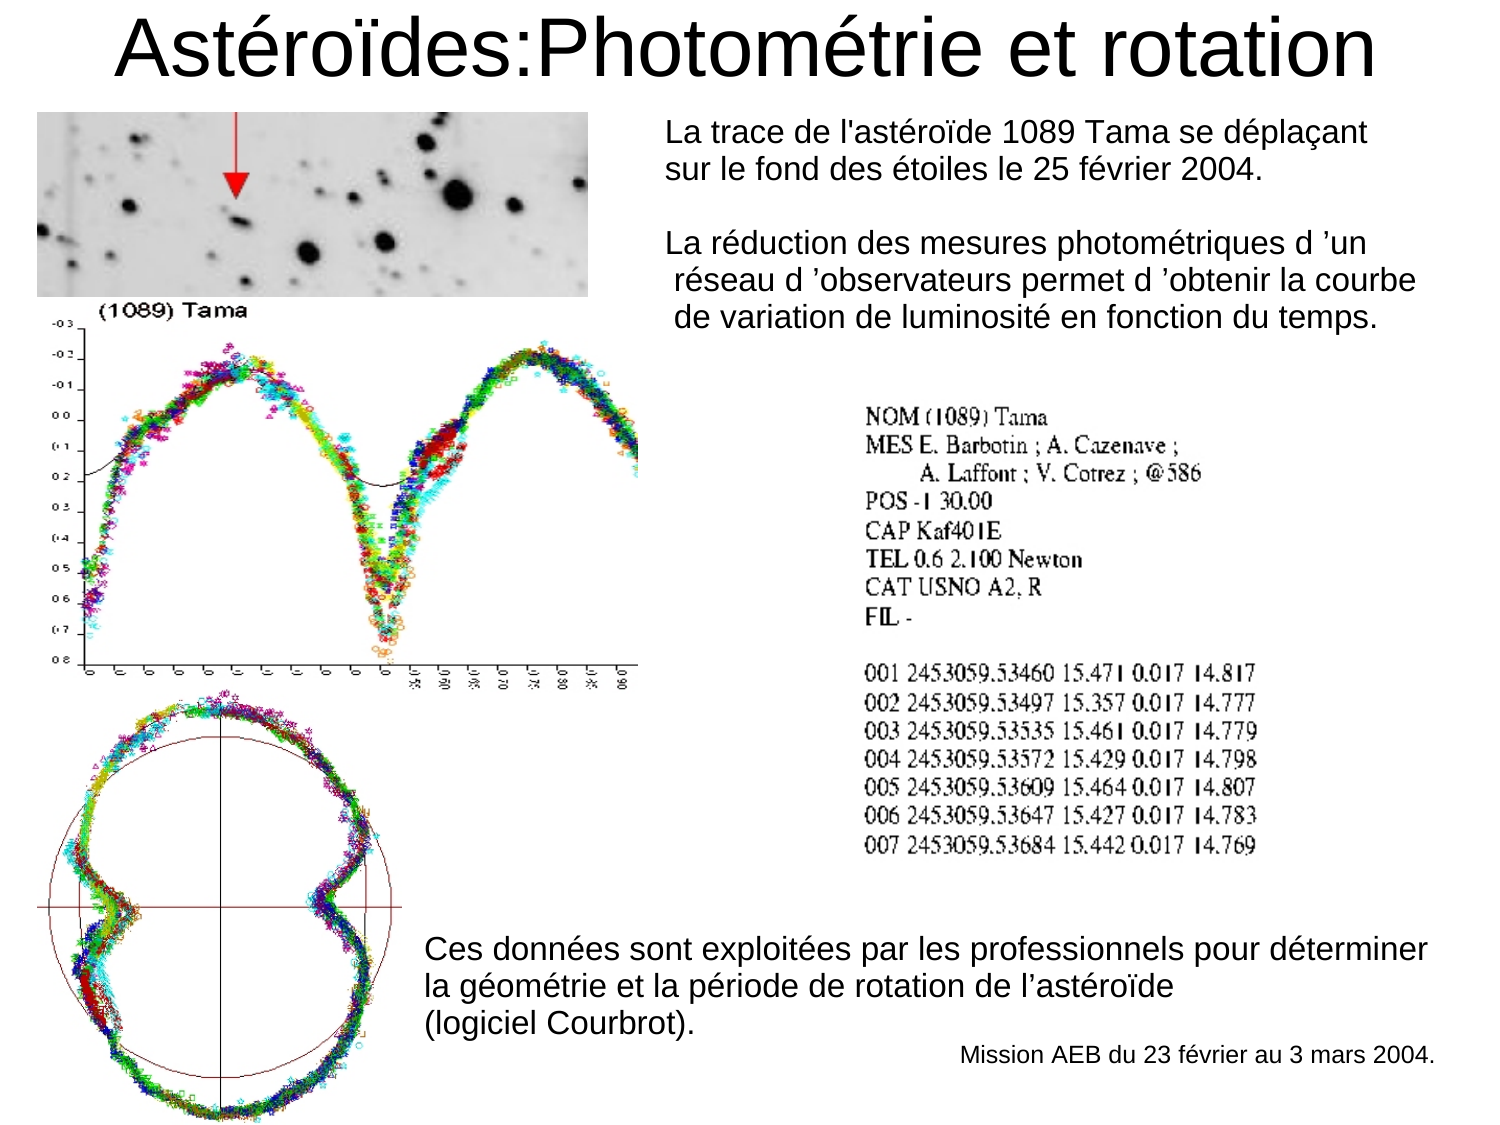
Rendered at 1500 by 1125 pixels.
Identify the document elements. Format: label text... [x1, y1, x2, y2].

text_box Astéroïdes:Photométrie et rotation [99, 0, 1394, 102]
picture [862, 399, 1266, 865]
text_box Ces données sont exploitées par les professionnels pour déterminer la géométrie et la période de rotation de l’astéroïde (logiciel Courbrot). Mission AEB du 23 février au 3 mars 2004. [399, 924, 1452, 1078]
picture [37, 299, 638, 1125]
picture [37, 112, 588, 297]
text_box La trace de l'astéroïde 1089 Tama se déplaçant sur le fond des étoiles le 25 février 2004. La réduction des mesures photométriques d ’un réseau d ’observateurs permet d ’obtenir la courbe de variation de luminosité en fonction du temps. [649, 108, 1434, 344]
